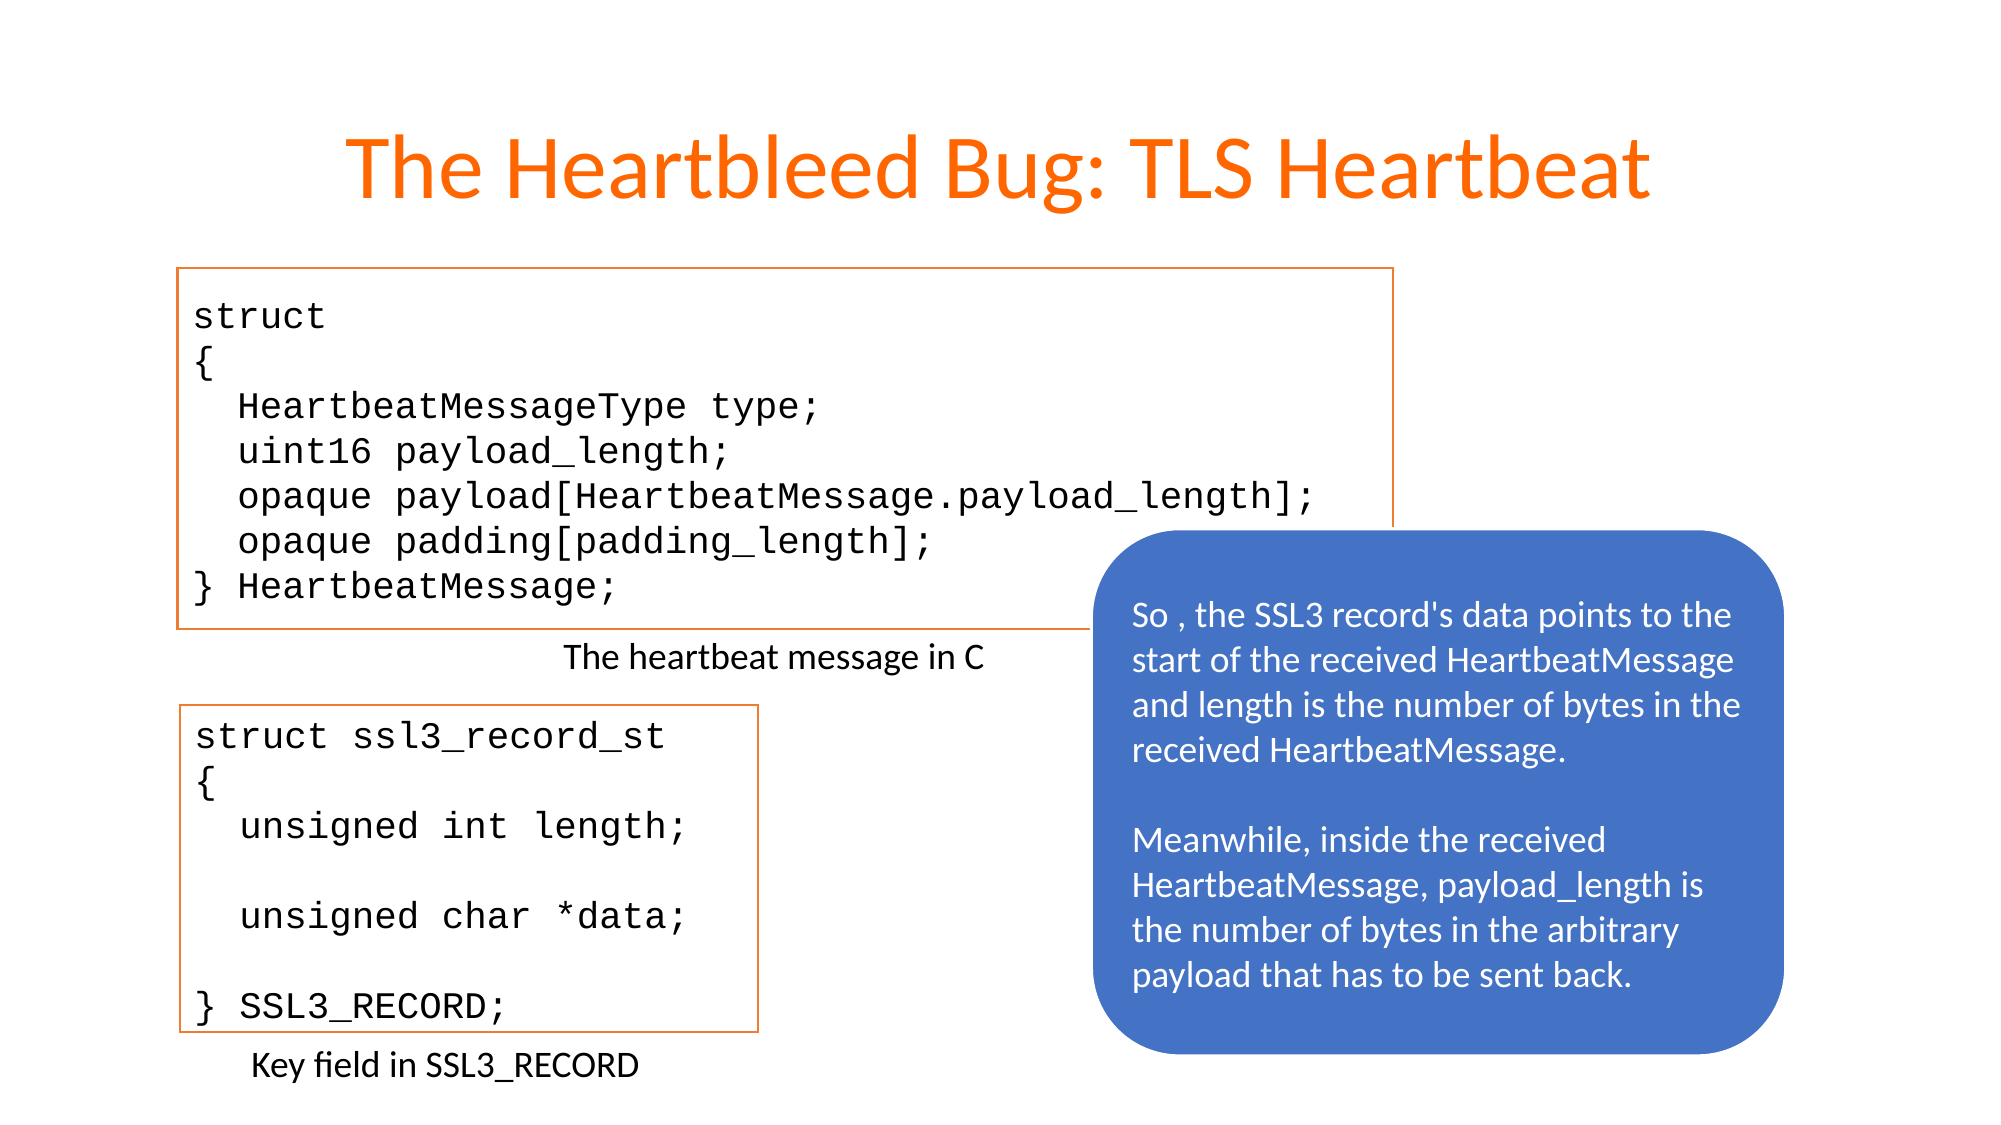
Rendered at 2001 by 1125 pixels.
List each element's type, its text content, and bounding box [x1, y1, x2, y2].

title The Heartbleed Bug: TLS Heartbeat [137, 59, 1863, 278]
text_box So , the SSL3 record's data points to the start of the received HeartbeatMessage and length is the number of bytes in the received HeartbeatMessage. Meanwhile, inside the received HeartbeatMessage, payload_length is the number of bytes in the arbitrary payload that has to be sent back. [1091, 528, 1786, 1056]
text_box struct { HeartbeatMessageType type; uint16 payload_length; opaque payload[HeartbeatMessage.payload_length]; opaque padding[padding_length]; } HeartbeatMessage; [177, 268, 1393, 629]
text_box Key field in SSL3_RECORD [236, 1032, 655, 1093]
text_box The heartbeat message in C [548, 625, 1000, 685]
text_box struct ssl3_record_st { unsigned int length; unsigned char *data; } SSL3_RECORD; [179, 705, 759, 1033]
